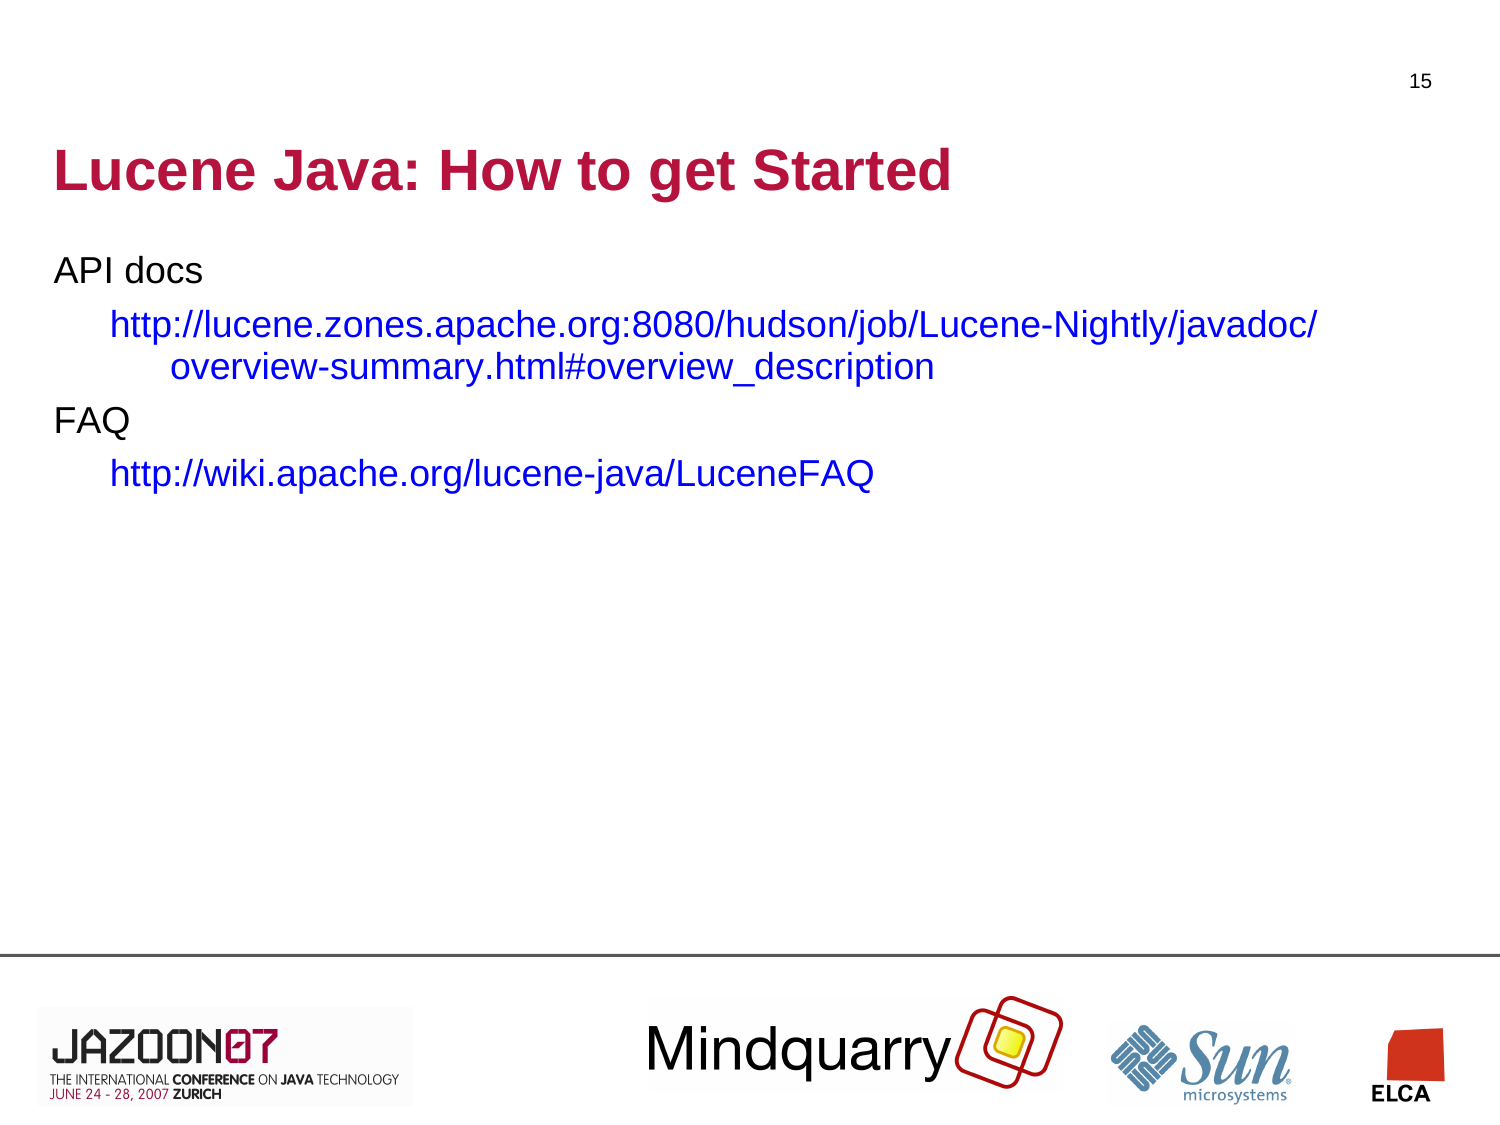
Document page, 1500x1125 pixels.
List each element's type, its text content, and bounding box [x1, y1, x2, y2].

list API docs http://lucene.zones.apache.org:8080/hudson/job/Lucene-Nightly/javadoc/overview-summary.html#overview_description FAQ http://wiki.apache.org/lucene-java/LuceneFAQ [53, 249, 1451, 953]
picture [38, 1007, 413, 1106]
picture [1370, 1025, 1446, 1105]
title Lucene Java: How to get Started [53, 119, 1447, 231]
picture [1107, 1021, 1294, 1107]
picture [649, 996, 1063, 1093]
